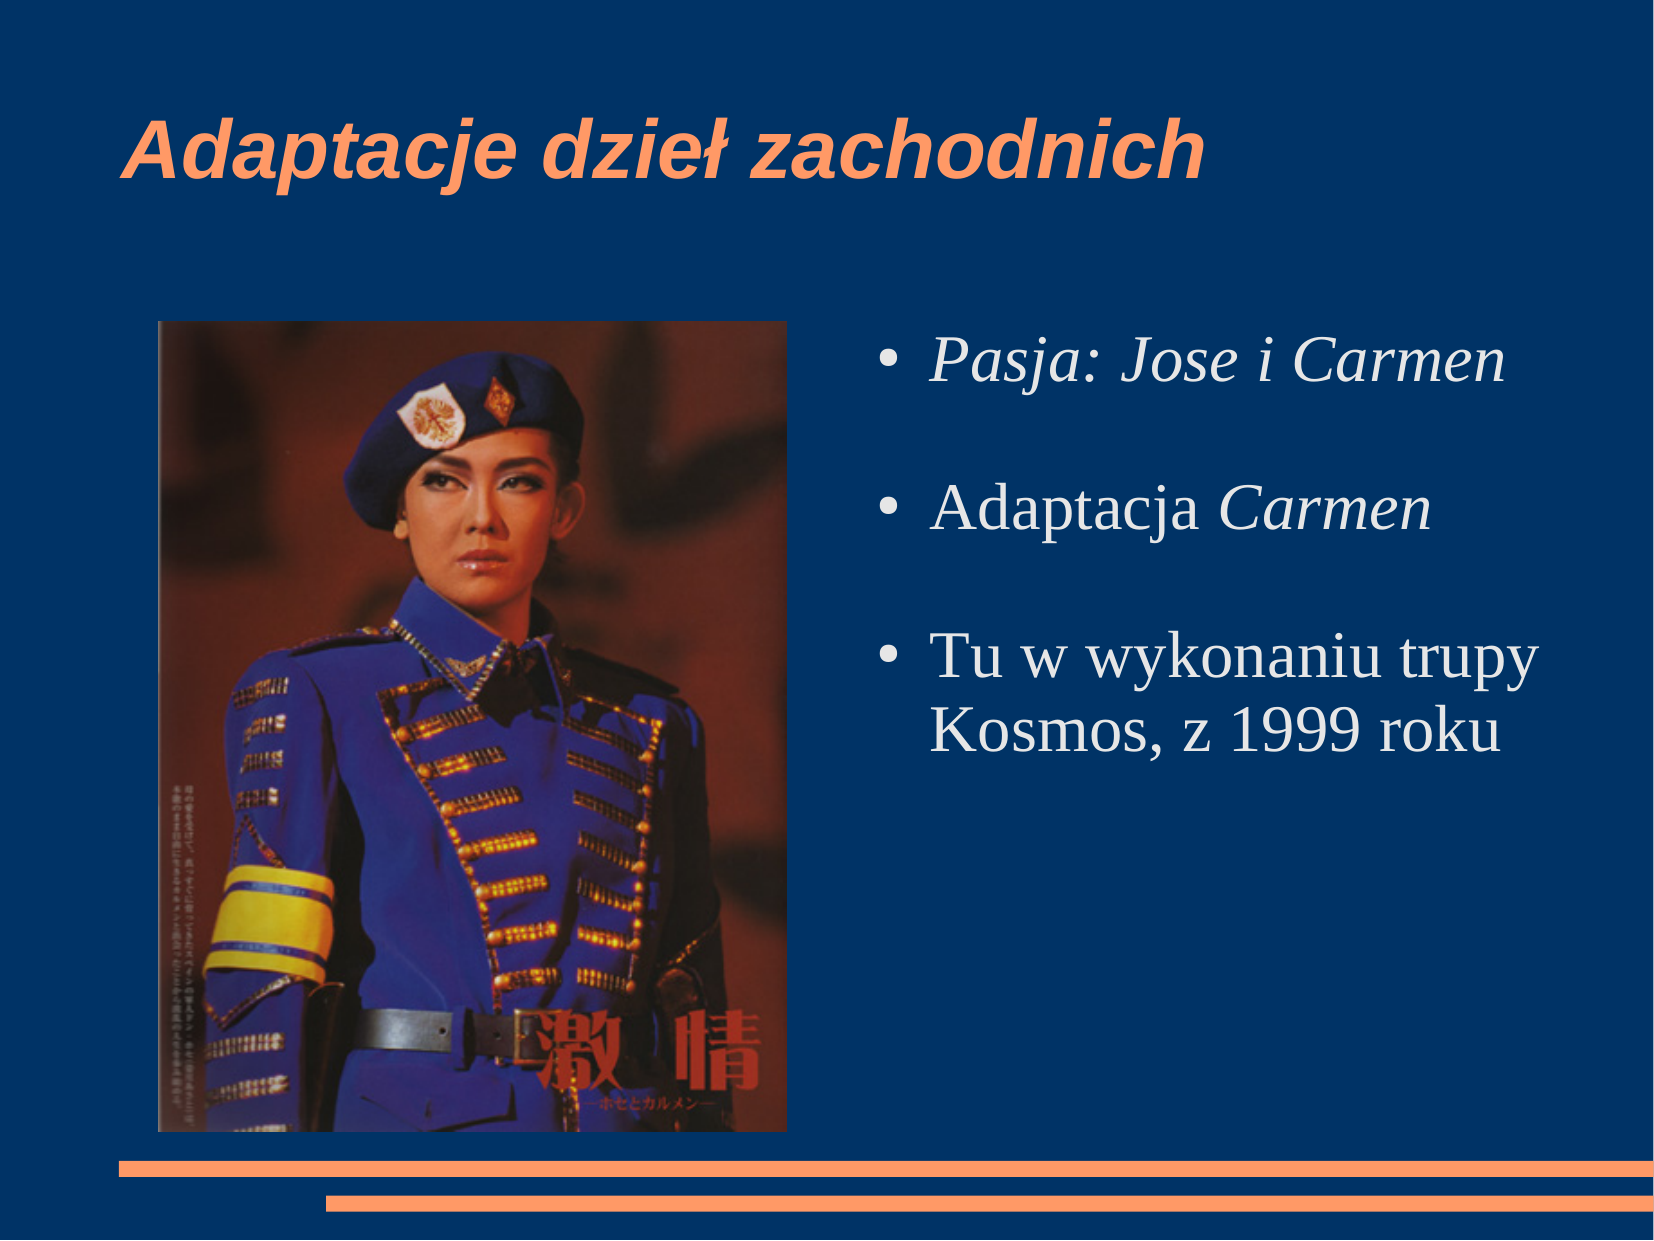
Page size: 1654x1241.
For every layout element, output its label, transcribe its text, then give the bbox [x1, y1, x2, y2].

title Adaptacje dzieł zachodnich [121, 53, 1534, 247]
picture [158, 321, 787, 1132]
list Pasja: Jose i Carmen Adaptacja Carmen Tu w wykonaniu trupy Kosmos, z 1999 roku [858, 322, 1562, 1118]
